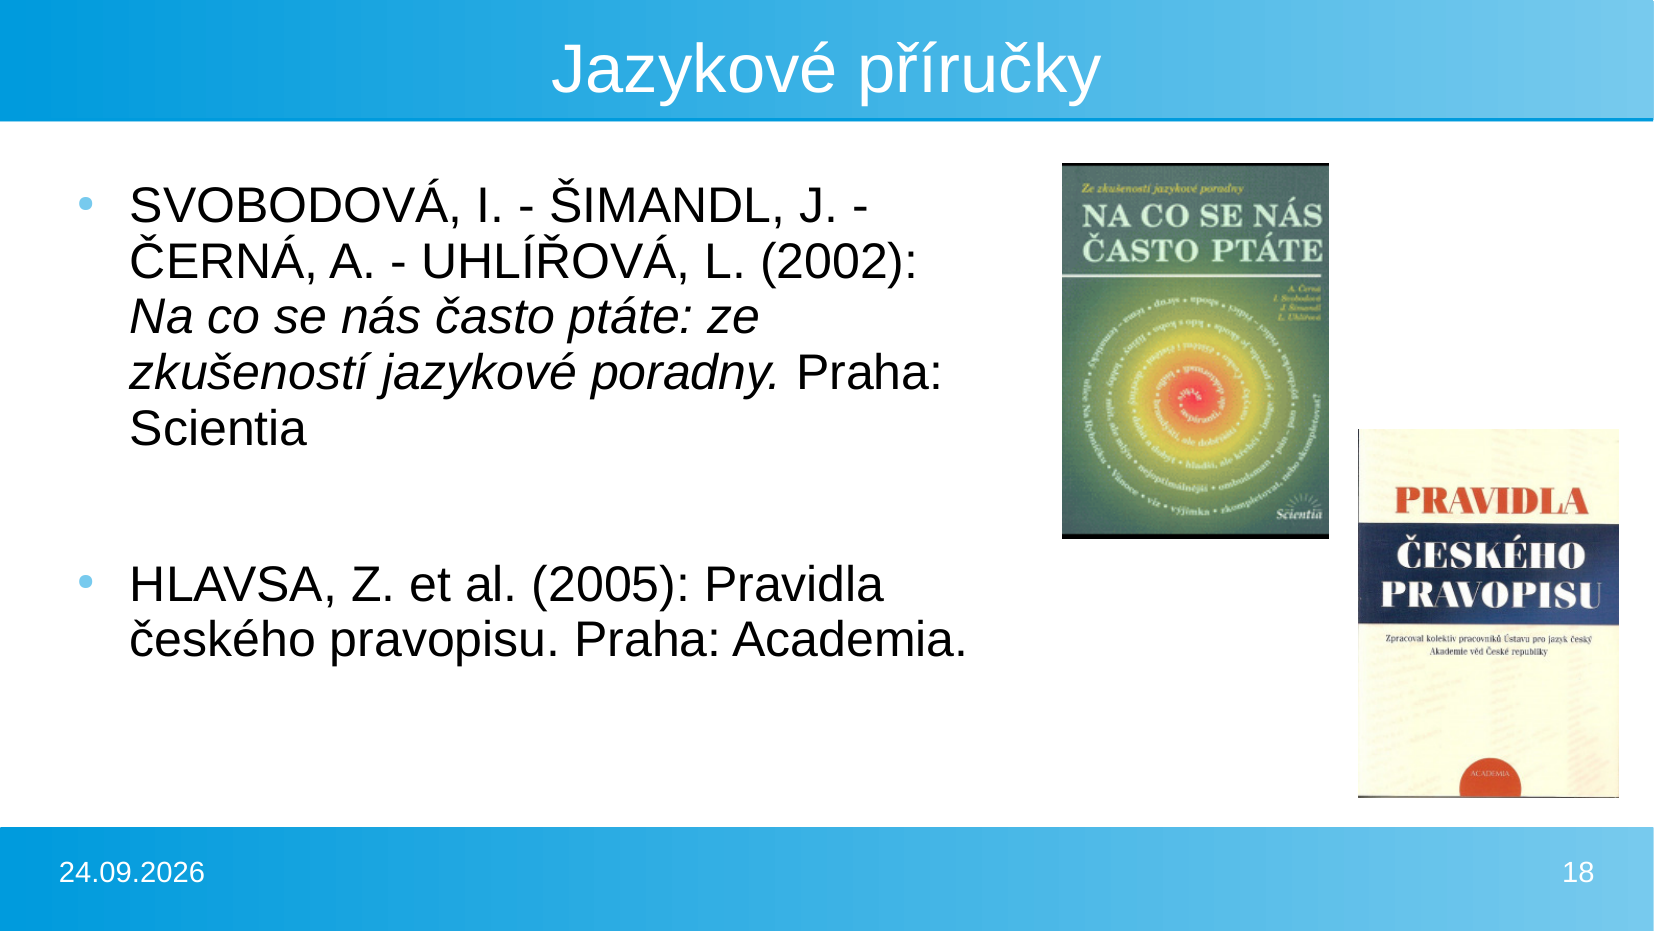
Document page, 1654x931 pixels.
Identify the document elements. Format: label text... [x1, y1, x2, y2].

picture [1062, 163, 1329, 539]
picture [1358, 429, 1619, 798]
title Jazykové příručky [59, 29, 1595, 108]
list SVOBODOVÁ, I. - ŠIMANDL, J. - ČERNÁ, A. - UHLÍŘOVÁ, L. (2002): Na co se nás často ptáte: ze zkušeností jazykové poradny. Praha: Scientia HLAVSA, Z. et al. (2005): Pravidla českého pravopisu. Praha: Academia. [59, 177, 975, 768]
